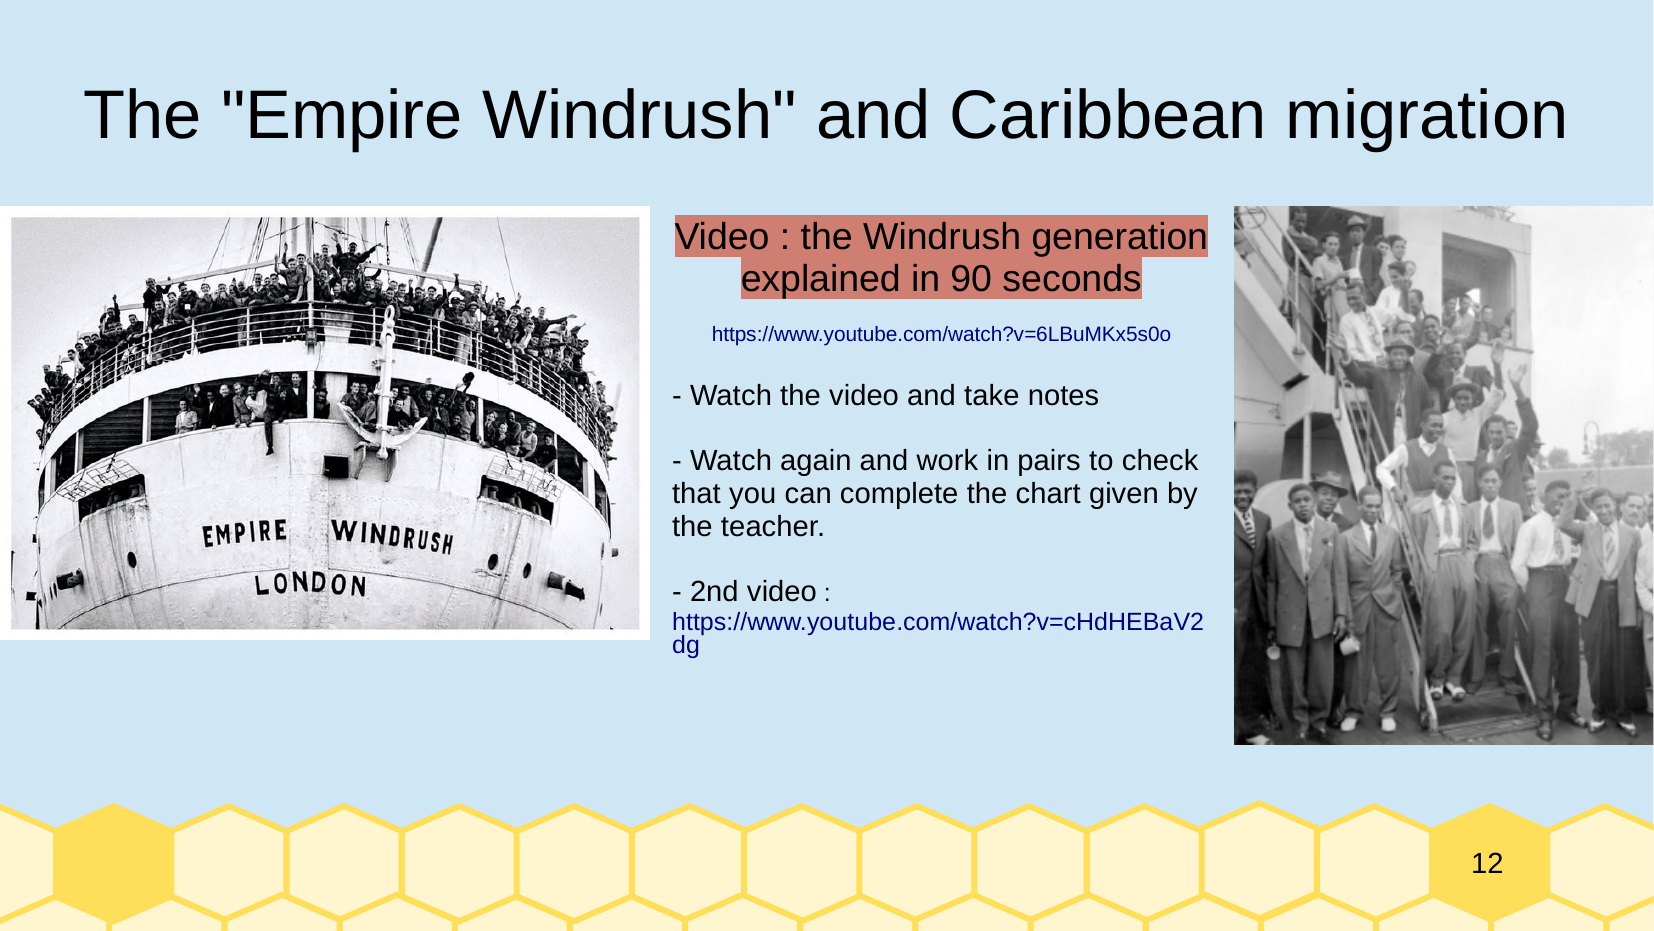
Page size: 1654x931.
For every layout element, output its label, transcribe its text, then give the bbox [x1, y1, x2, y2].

subtitle Video : the Windrush generation explained in 90 seconds https://www.youtube.com/watch?v=6LBuMKx5s0o - Watch the video and take notes - Watch again and work in pairs to check that you can complete the chart given by the teacher. - 2nd video :https://www.youtube.com/watch?v=cHdHEBaV2dg [672, 215, 1211, 827]
picture [0, 206, 650, 640]
picture [1234, 206, 1654, 745]
title The "Empire Windrush" and Caribbean migration [82, 37, 1571, 193]
